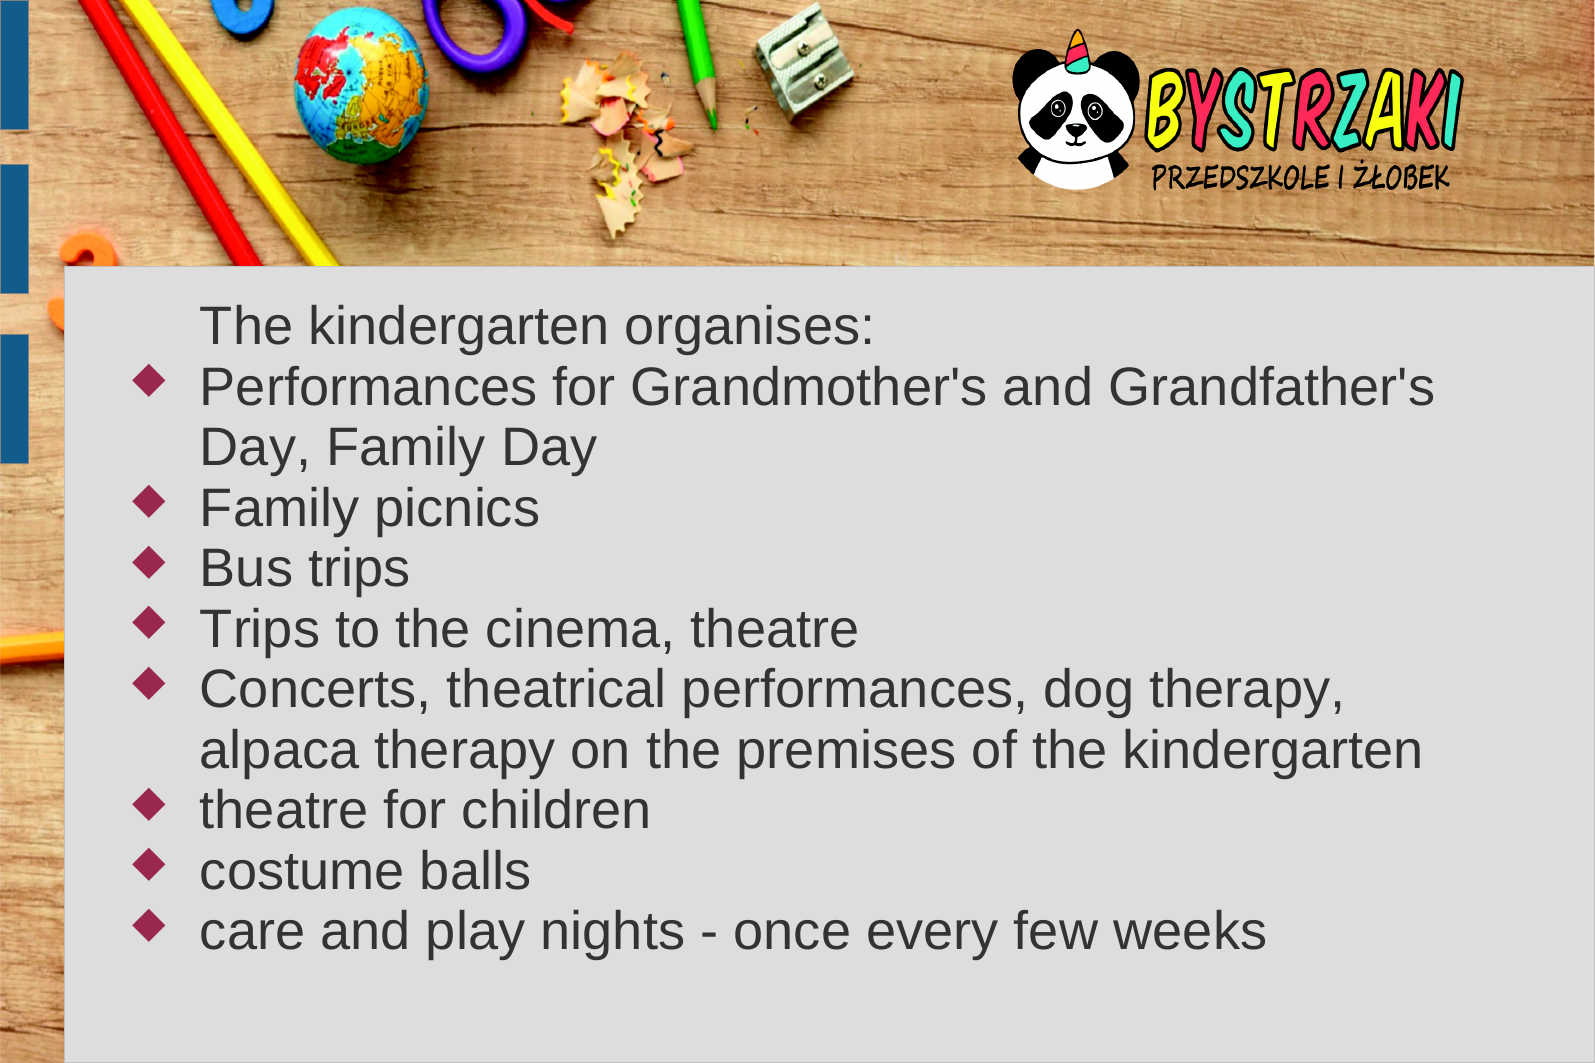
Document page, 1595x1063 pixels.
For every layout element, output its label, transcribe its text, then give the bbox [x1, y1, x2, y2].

title [117, 78, 1479, 256]
picture [0, 0, 1595, 1063]
list The kindergarten organises: Performances for Grandmother's and Grandfather's Day, Family Day Family picnics Bus trips Trips to the cinema, theatre Concerts, theatrical performances, dog therapy, alpaca therapy on the premises of the kindergarten theatre for children costume balls care and play nights - once every few weeks [117, 295, 1479, 1009]
